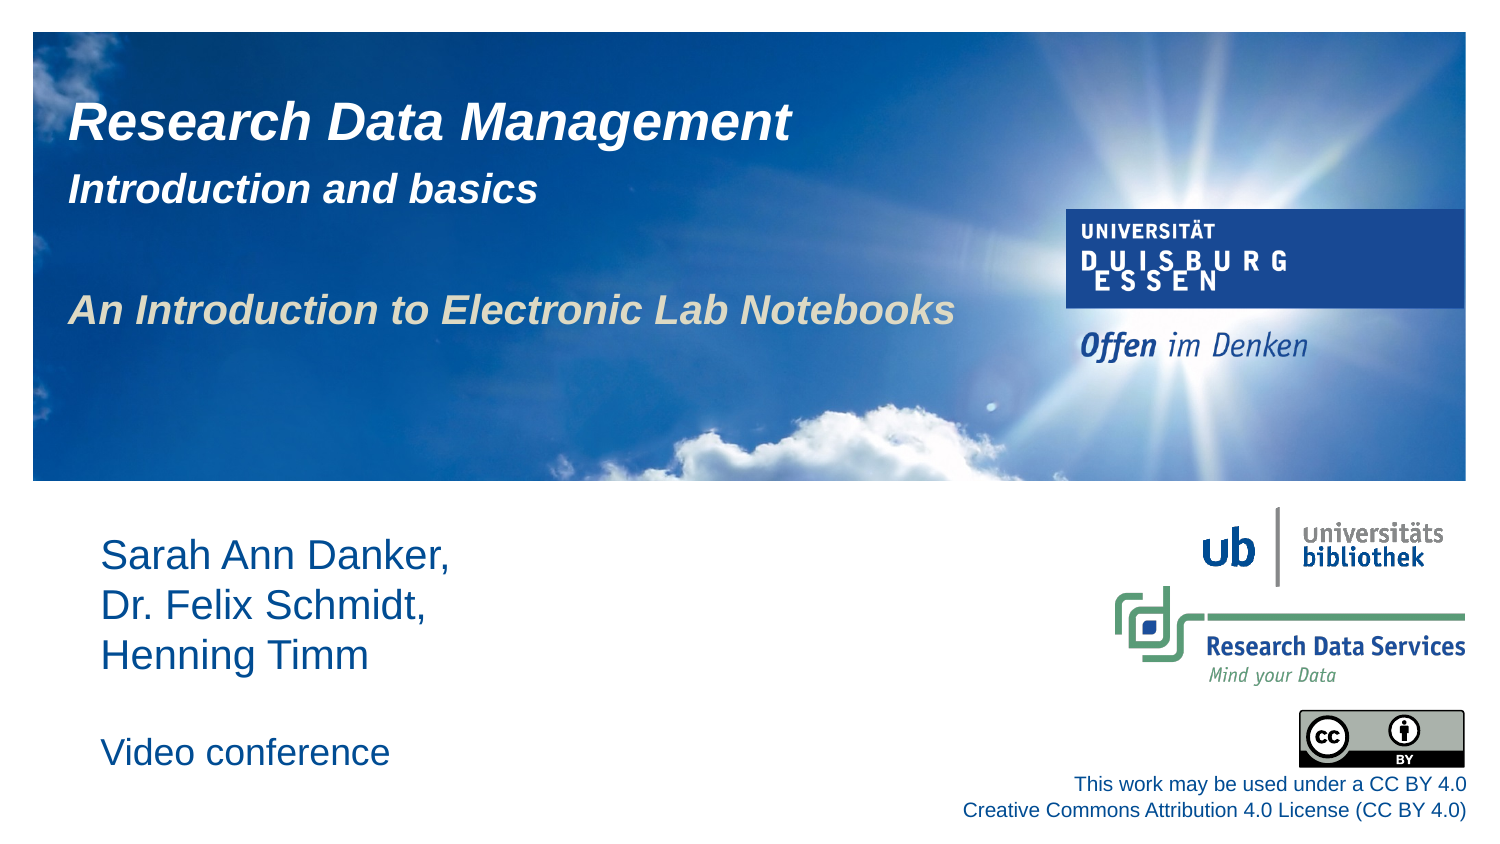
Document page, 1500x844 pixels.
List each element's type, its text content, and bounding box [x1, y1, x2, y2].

text_box Creative Commons Attribution 4.0 License (CC BY 4.0) [921, 791, 1482, 832]
text_box Sarah Ann Danker, Dr. Felix Schmidt, Henning Timm Video conference [100, 528, 845, 690]
picture [1299, 709, 1465, 768]
picture [1115, 507, 1465, 686]
text_box This work may be used under a CC BY 4.0 [921, 765, 1482, 791]
text_box Research Data Management Introduction and basics An Introduction to Electronic Lab Notebooks [53, 79, 1199, 404]
picture [33, 32, 1466, 481]
